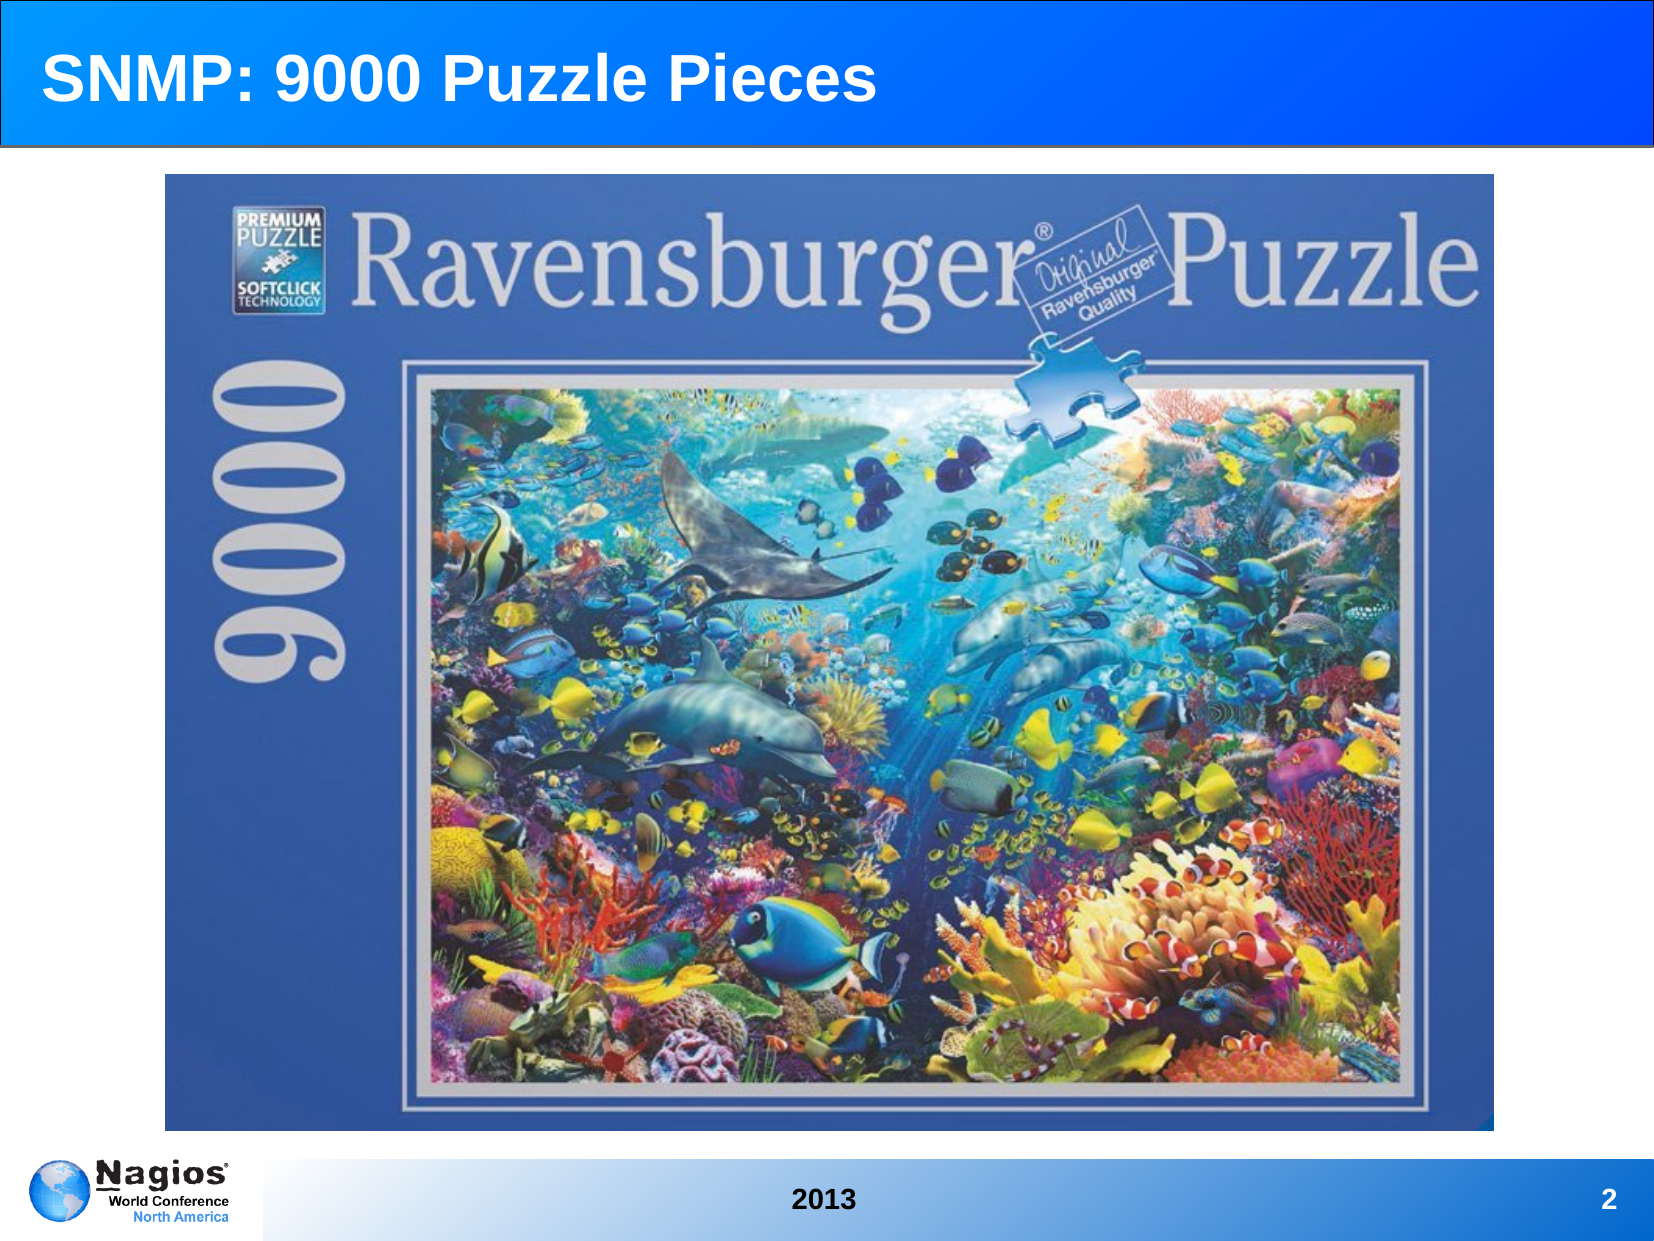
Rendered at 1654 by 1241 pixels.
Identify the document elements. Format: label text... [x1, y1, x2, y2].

title SNMP: 9000 Puzzle Pieces [41, 36, 1248, 120]
picture [29, 1159, 229, 1235]
picture [165, 174, 1494, 1131]
